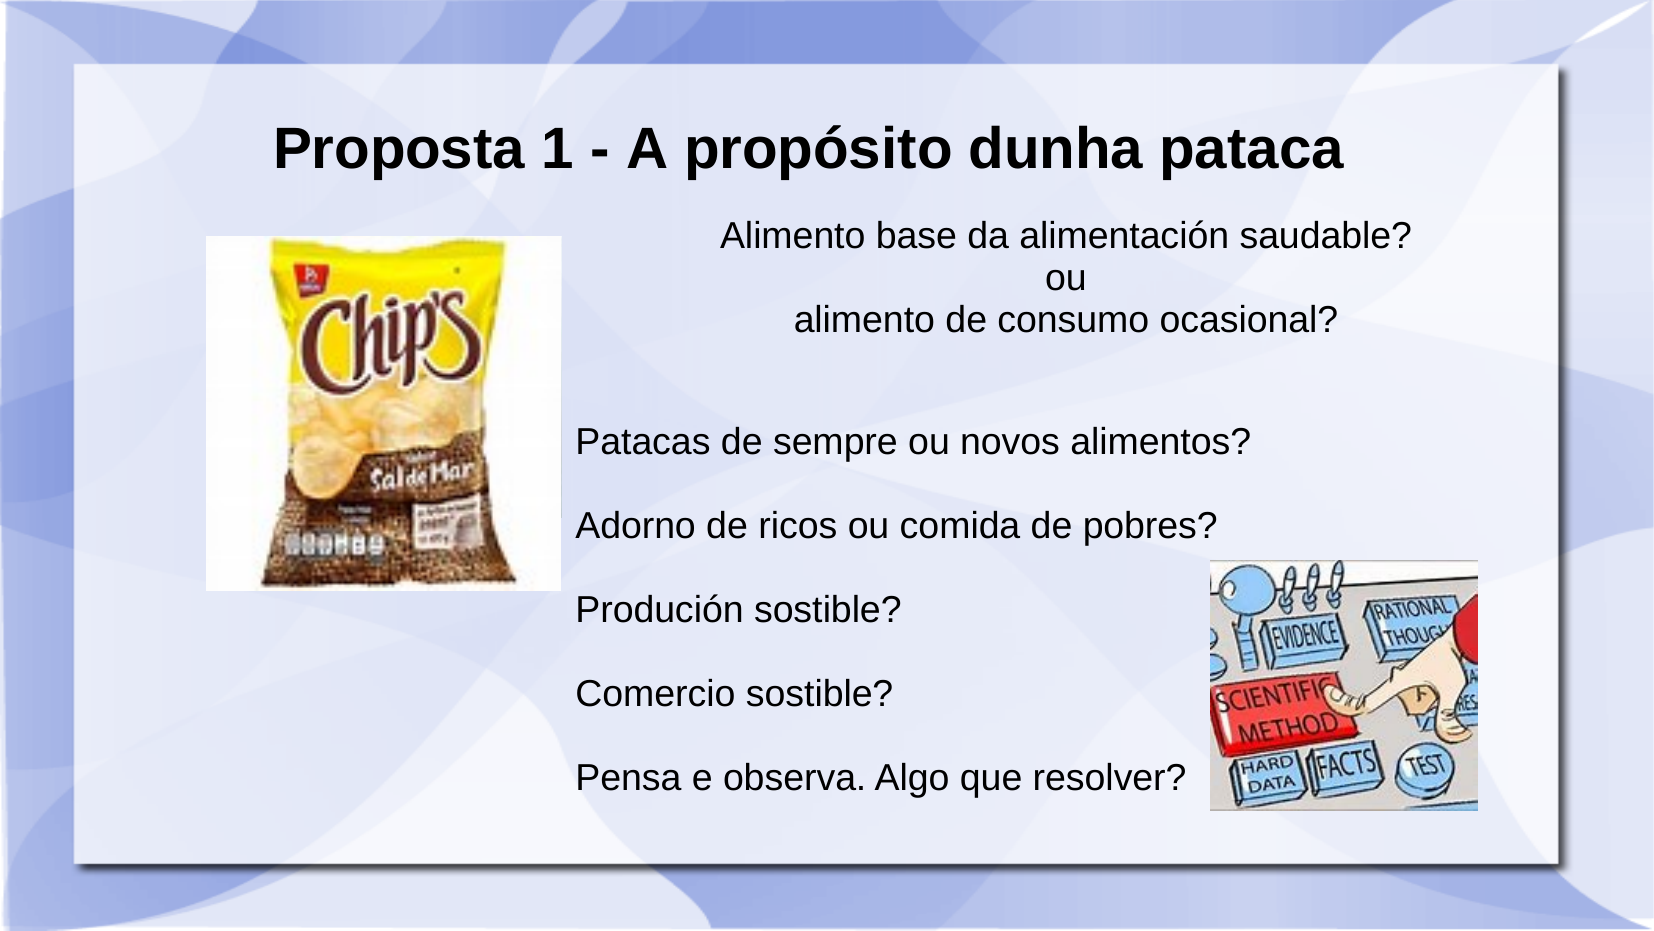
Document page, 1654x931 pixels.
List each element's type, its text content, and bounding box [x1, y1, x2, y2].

text_box Patacas de sempre ou novos alimentos? Adorno de ricos ou comida de pobres? Produción sostible? Comercio sostible? Pensa e observa. Algo que resolver? [560, 413, 1477, 807]
text_box Alimento base da alimentación saudable? ou alimento de consumo ocasional? [620, 206, 1477, 390]
title Proposta 1 - A propósito dunha pataca [82, 90, 1536, 207]
picture [0, 0, 1654, 931]
